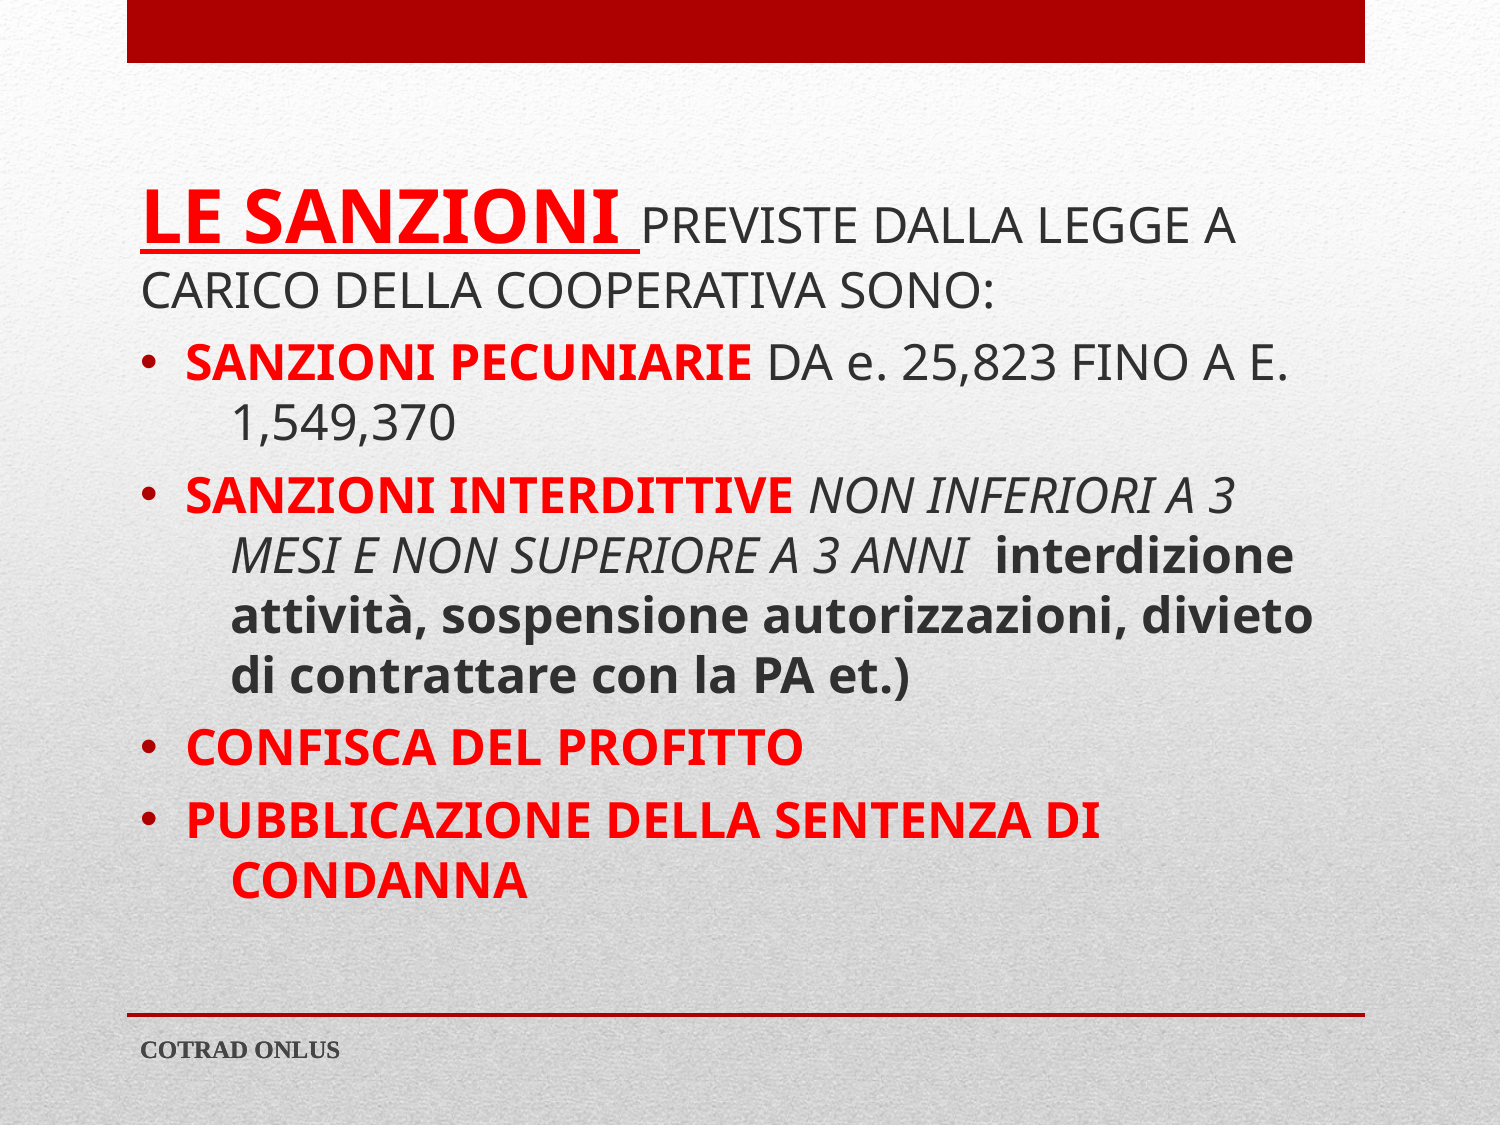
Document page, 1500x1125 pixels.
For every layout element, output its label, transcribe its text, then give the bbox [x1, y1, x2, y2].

text_box COTRAD ONLUS [125, 1018, 925, 1079]
list LE SANZIONI PREVISTE DALLA LEGGE A CARICO DELLA COOPERATIVA SONO: SANZIONI PECUNIARIE DA e. 25,823 FINO A E. 1,549,370 SANZIONI INTERDITTIVE NON INFERIORI A 3 MESI E NON SUPERIORE A 3 ANNI interdizione attività, sospensione autorizzazioni, divieto di contrattare con la PA et.) CONFISCA DEL PROFITTO PUBBLICAZIONE DELLA SENTENZA DI CONDANNA [125, 112, 1363, 965]
